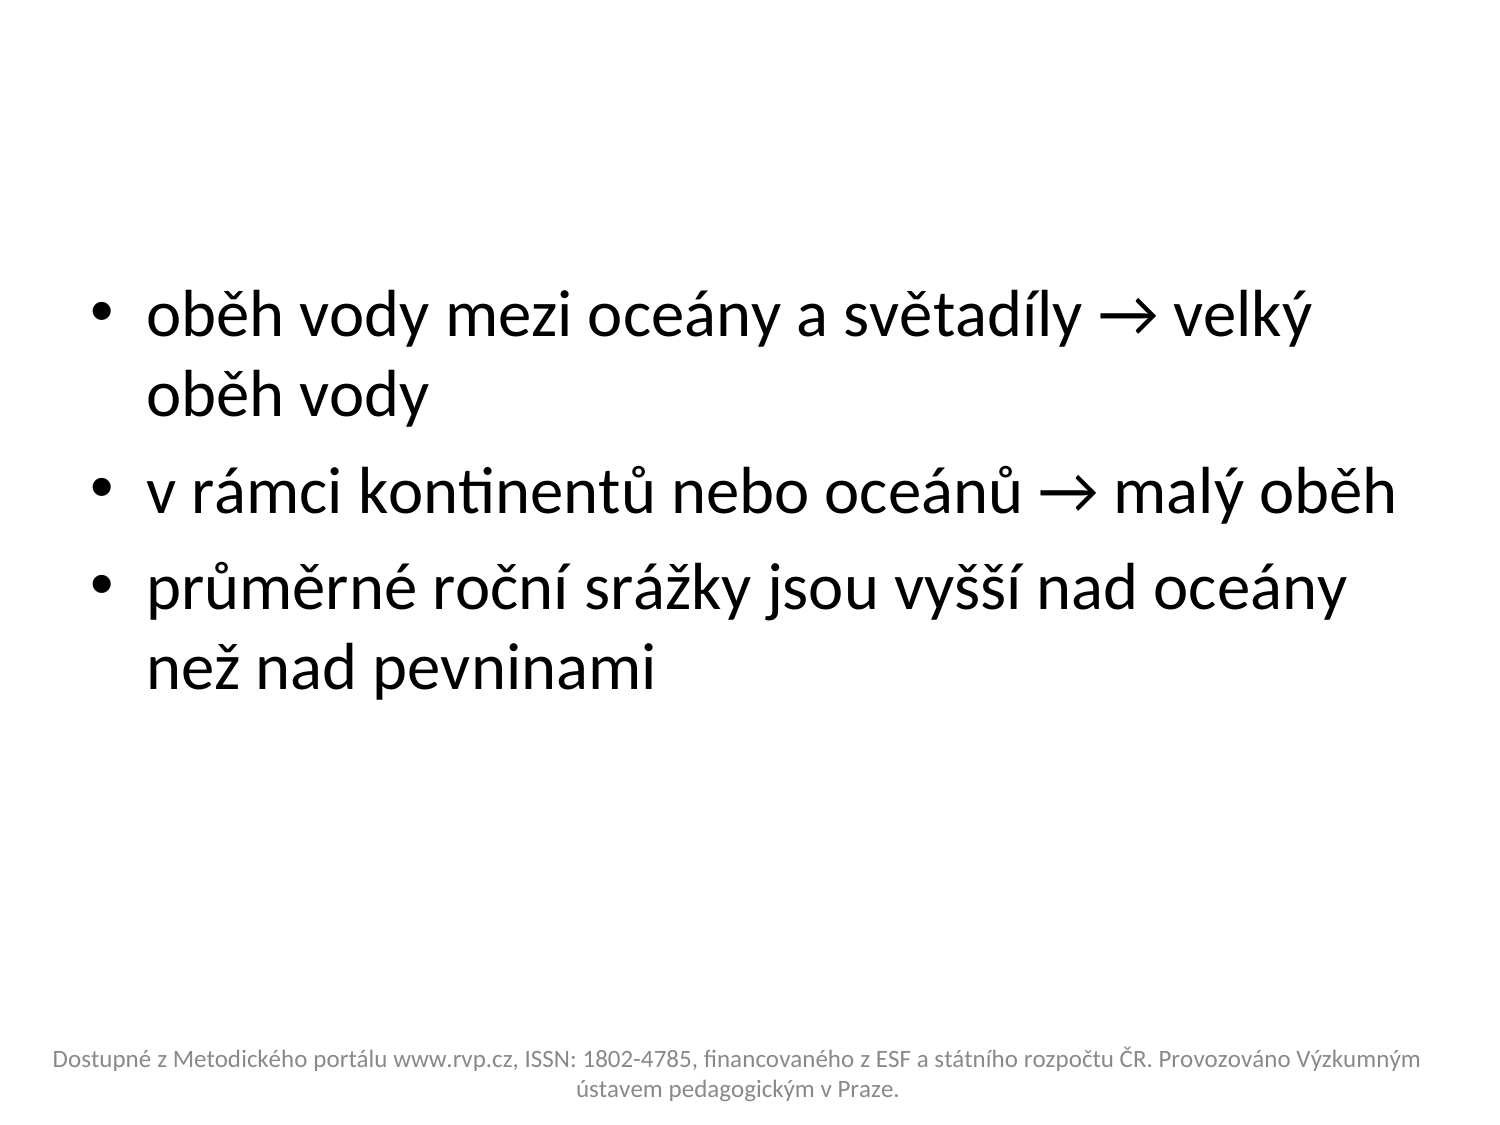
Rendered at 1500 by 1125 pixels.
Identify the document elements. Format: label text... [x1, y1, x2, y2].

list oběh vody mezi oceány a světadíly → velký oběh vody v rámci kontinentů nebo oceánů → malý oběh průměrné roční srážky jsou vyšší nad oceány než nad pevninami [75, 262, 1426, 926]
text_box Dostupné z Metodického portálu www.rvp.cz, ISSN: 1802-4785, financovaného z ESF a státního rozpočtu ČR. Provozováno Výzkumným ústavem pedagogickým v Praze. [23, 1042, 1454, 1103]
